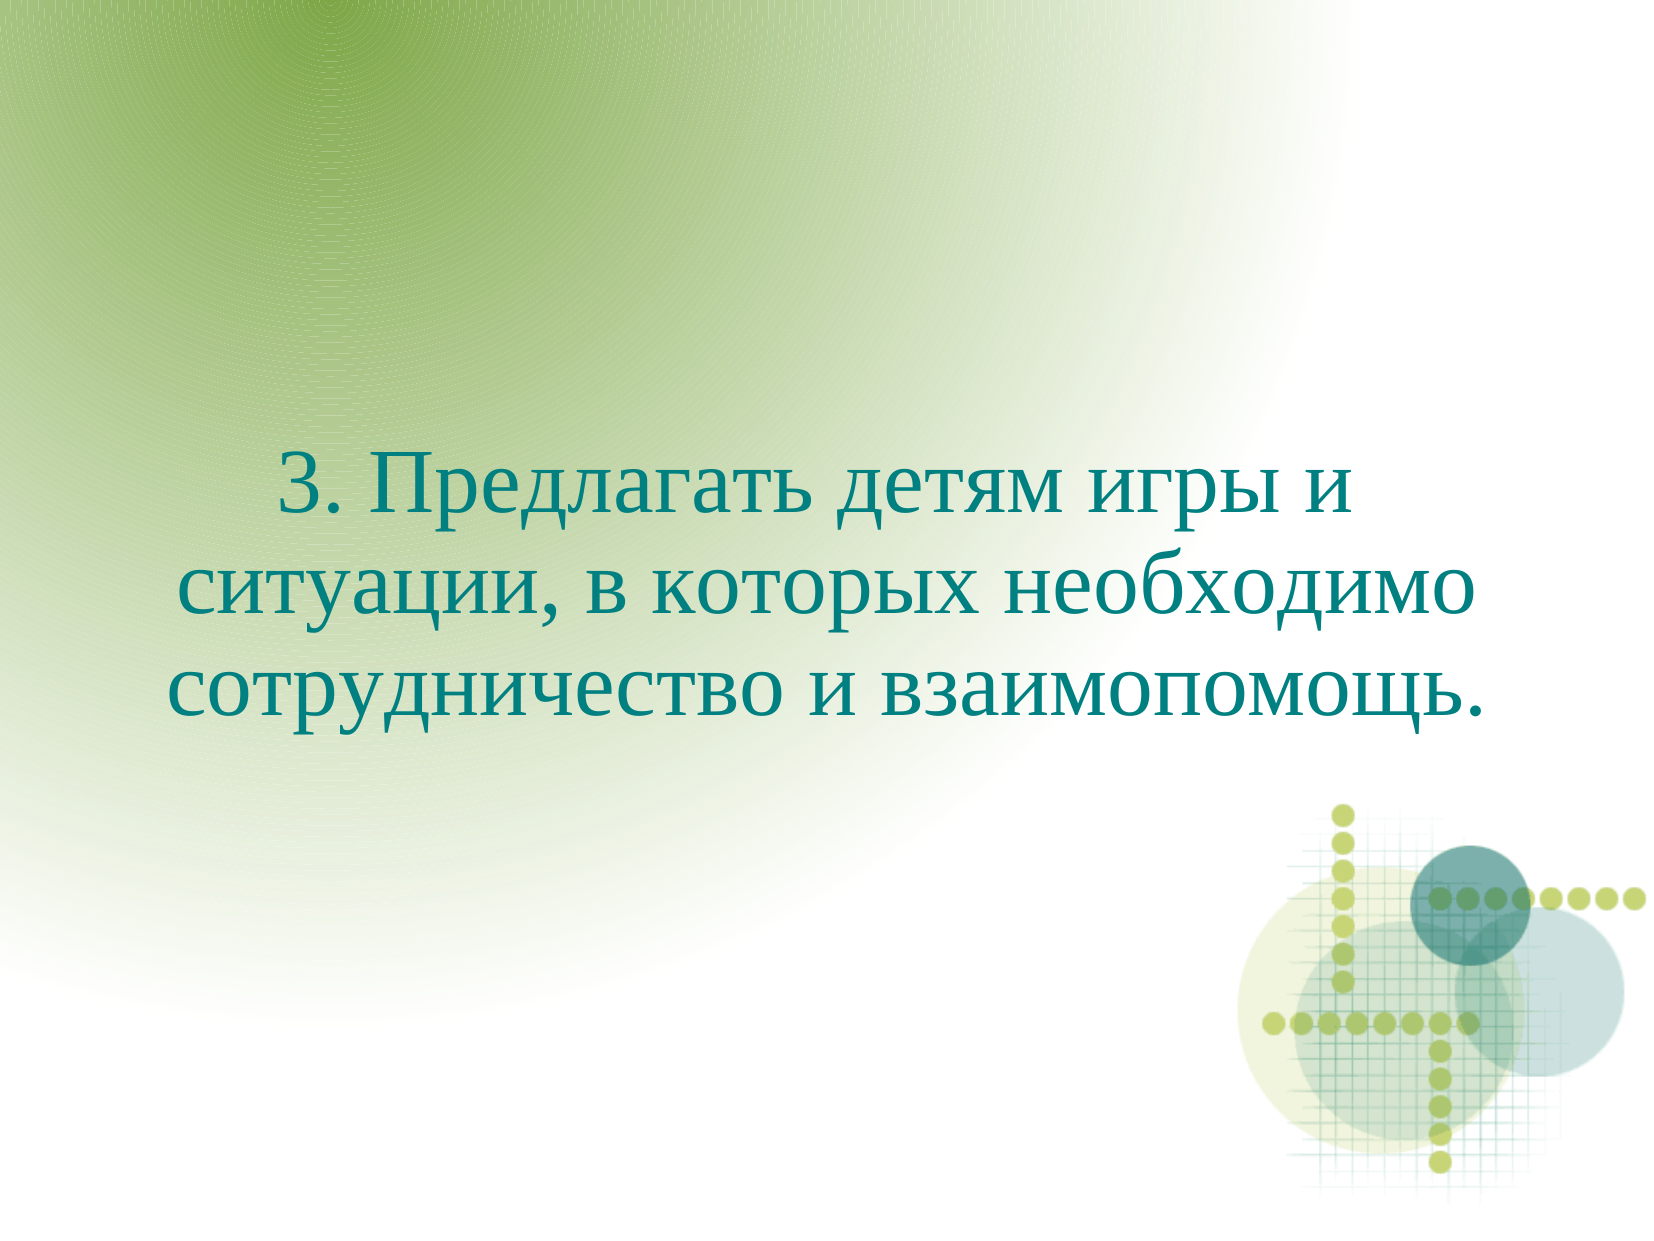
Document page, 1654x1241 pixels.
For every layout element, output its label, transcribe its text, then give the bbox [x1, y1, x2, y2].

subtitle 3. Предлагать детям игры и ситуации, в которых необходимо сотрудничество и взаимопомощь. [121, 110, 1534, 1119]
picture [1224, 792, 1654, 1211]
